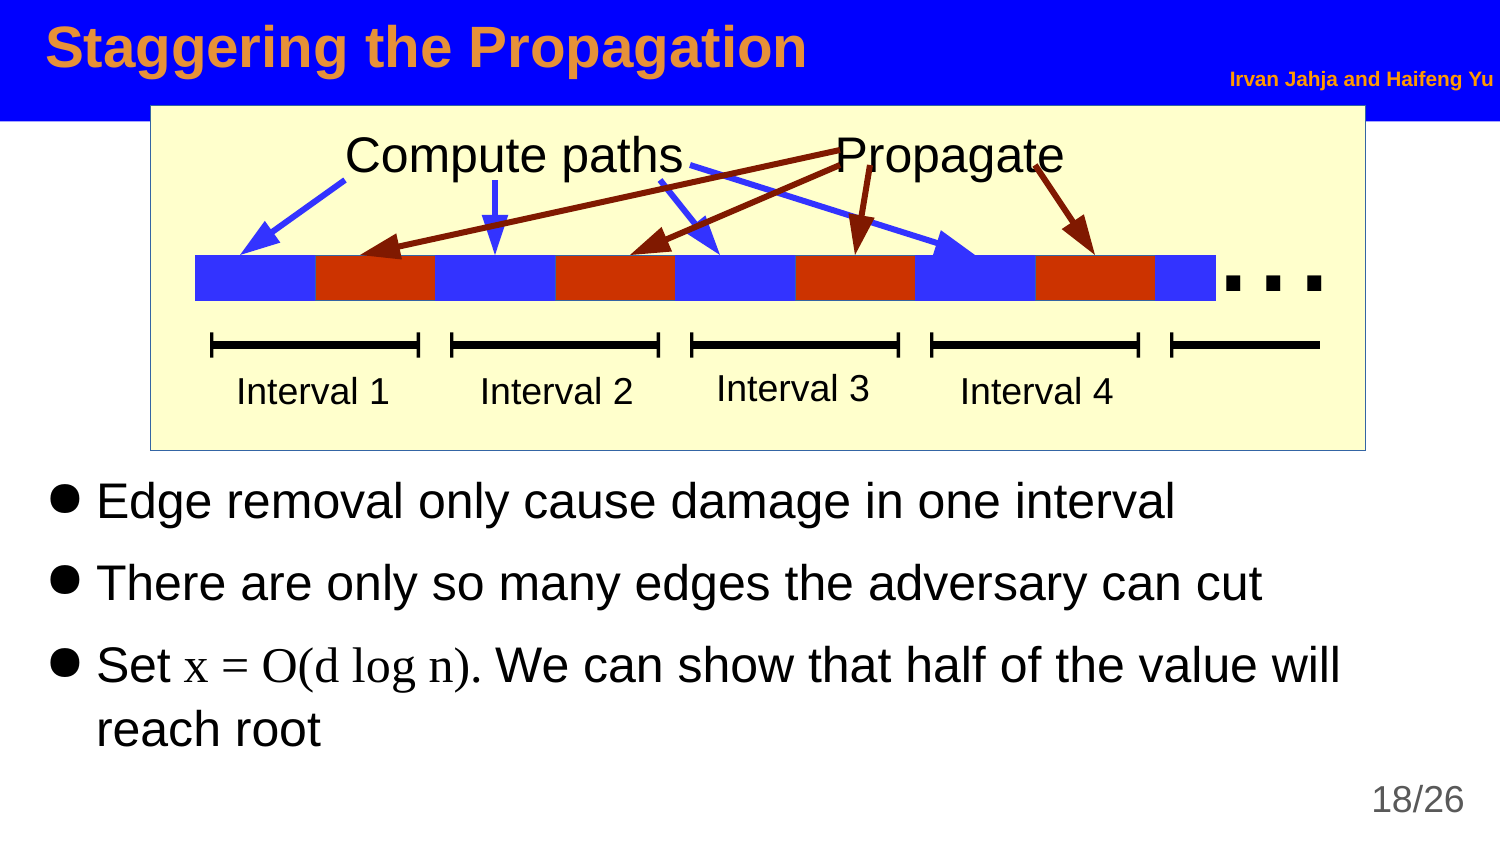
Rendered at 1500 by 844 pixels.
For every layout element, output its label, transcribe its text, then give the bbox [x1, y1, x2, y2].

text_box Interval 3 [701, 360, 886, 417]
text_box ... [1198, 152, 1351, 451]
text_box Compute paths [330, 120, 699, 191]
text_box Interval 1 [221, 363, 406, 421]
text_box Interval 2 [465, 363, 649, 421]
list Edge removal only cause damage in one interval There are only so many edges the adversary can cut Set x = O(d log n). We can show that half of the value will reach root [45, 465, 1443, 676]
text_box [150, 105, 1366, 451]
title Staggering the Propagation [45, 0, 1443, 94]
text_box Propagate [819, 120, 1081, 191]
text_box Interval 4 [945, 363, 1129, 421]
